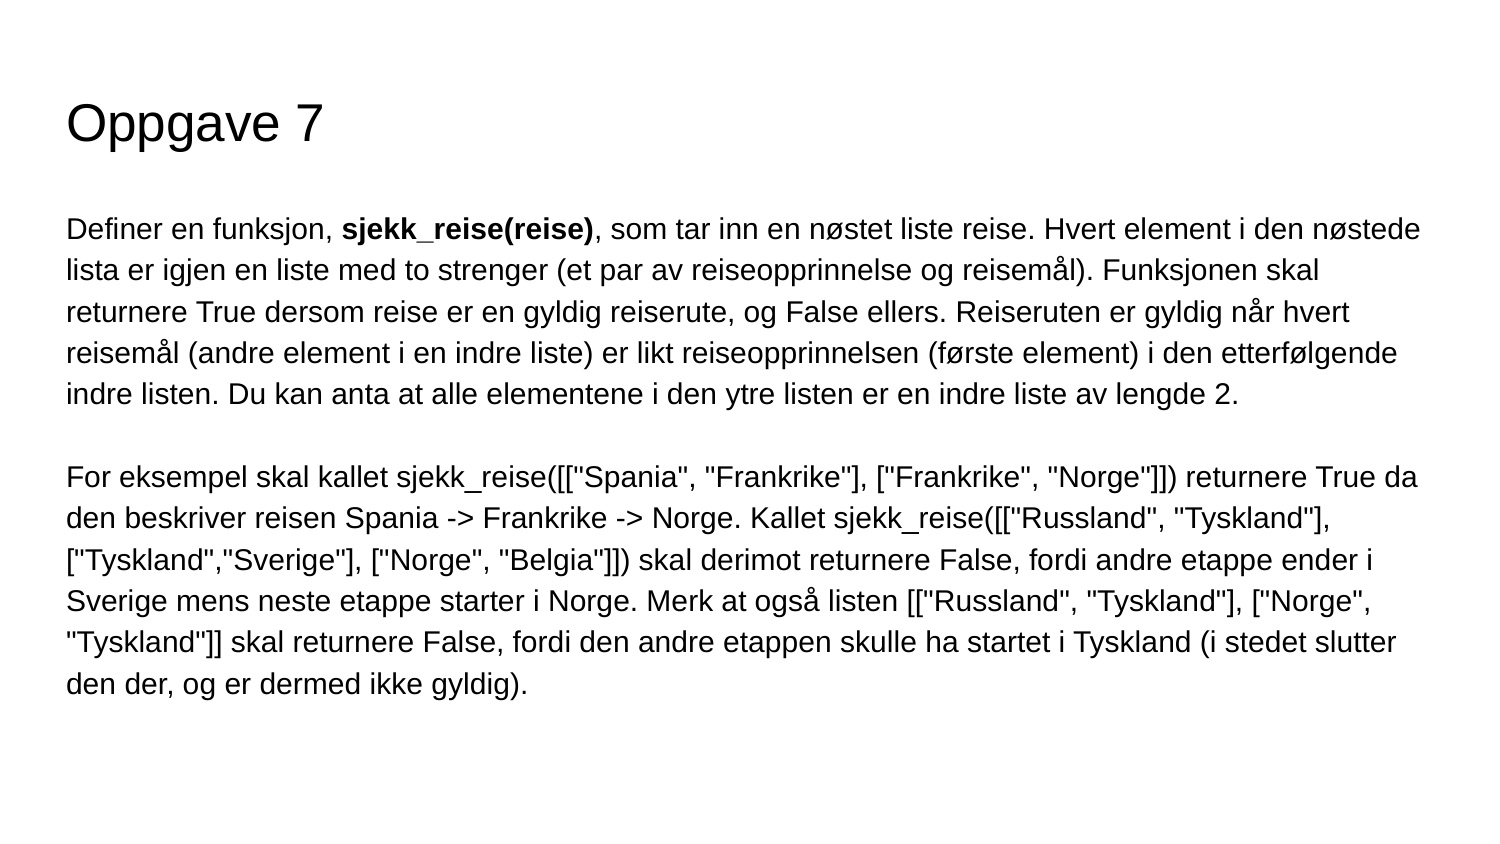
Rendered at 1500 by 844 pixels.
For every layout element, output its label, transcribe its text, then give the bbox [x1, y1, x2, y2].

title Oppgave 7 [51, 72, 1449, 167]
list Definer en funksjon, sjekk_reise(reise), som tar inn en nøstet liste reise. Hvert element i den nøstede lista er igjen en liste med to strenger (et par av reiseopprinnelse og reisemål). Funksjonen skal returnere True dersom reise er en gyldig reiserute, og False ellers. Reiseruten er gyldig når hvert reisemål (andre element i en indre liste) er likt reiseopprinnelsen (første element) i den etterfølgende indre listen. Du kan anta at alle elementene i den ytre listen er en indre liste av lengde 2. For eksempel skal kallet sjekk_reise([["Spania", "Frankrike"], ["Frankrike", "Norge"]]) returnere True da den beskriver reisen Spania -> Frankrike -> Norge. Kallet sjekk_reise([["Russland", "Tyskland"], ["Tyskland","Sverige"], ["Norge", "Belgia"]]) skal derimot returnere False, fordi andre etappe ender i Sverige mens neste etappe starter i Norge. Merk at også listen [["Russland", "Tyskland"], ["Norge", "Tyskland"]] skal returnere False, fordi den andre etappen skulle ha startet i Tyskland (i stedet slutter den der, og er dermed ikke gyldig). [51, 189, 1449, 750]
